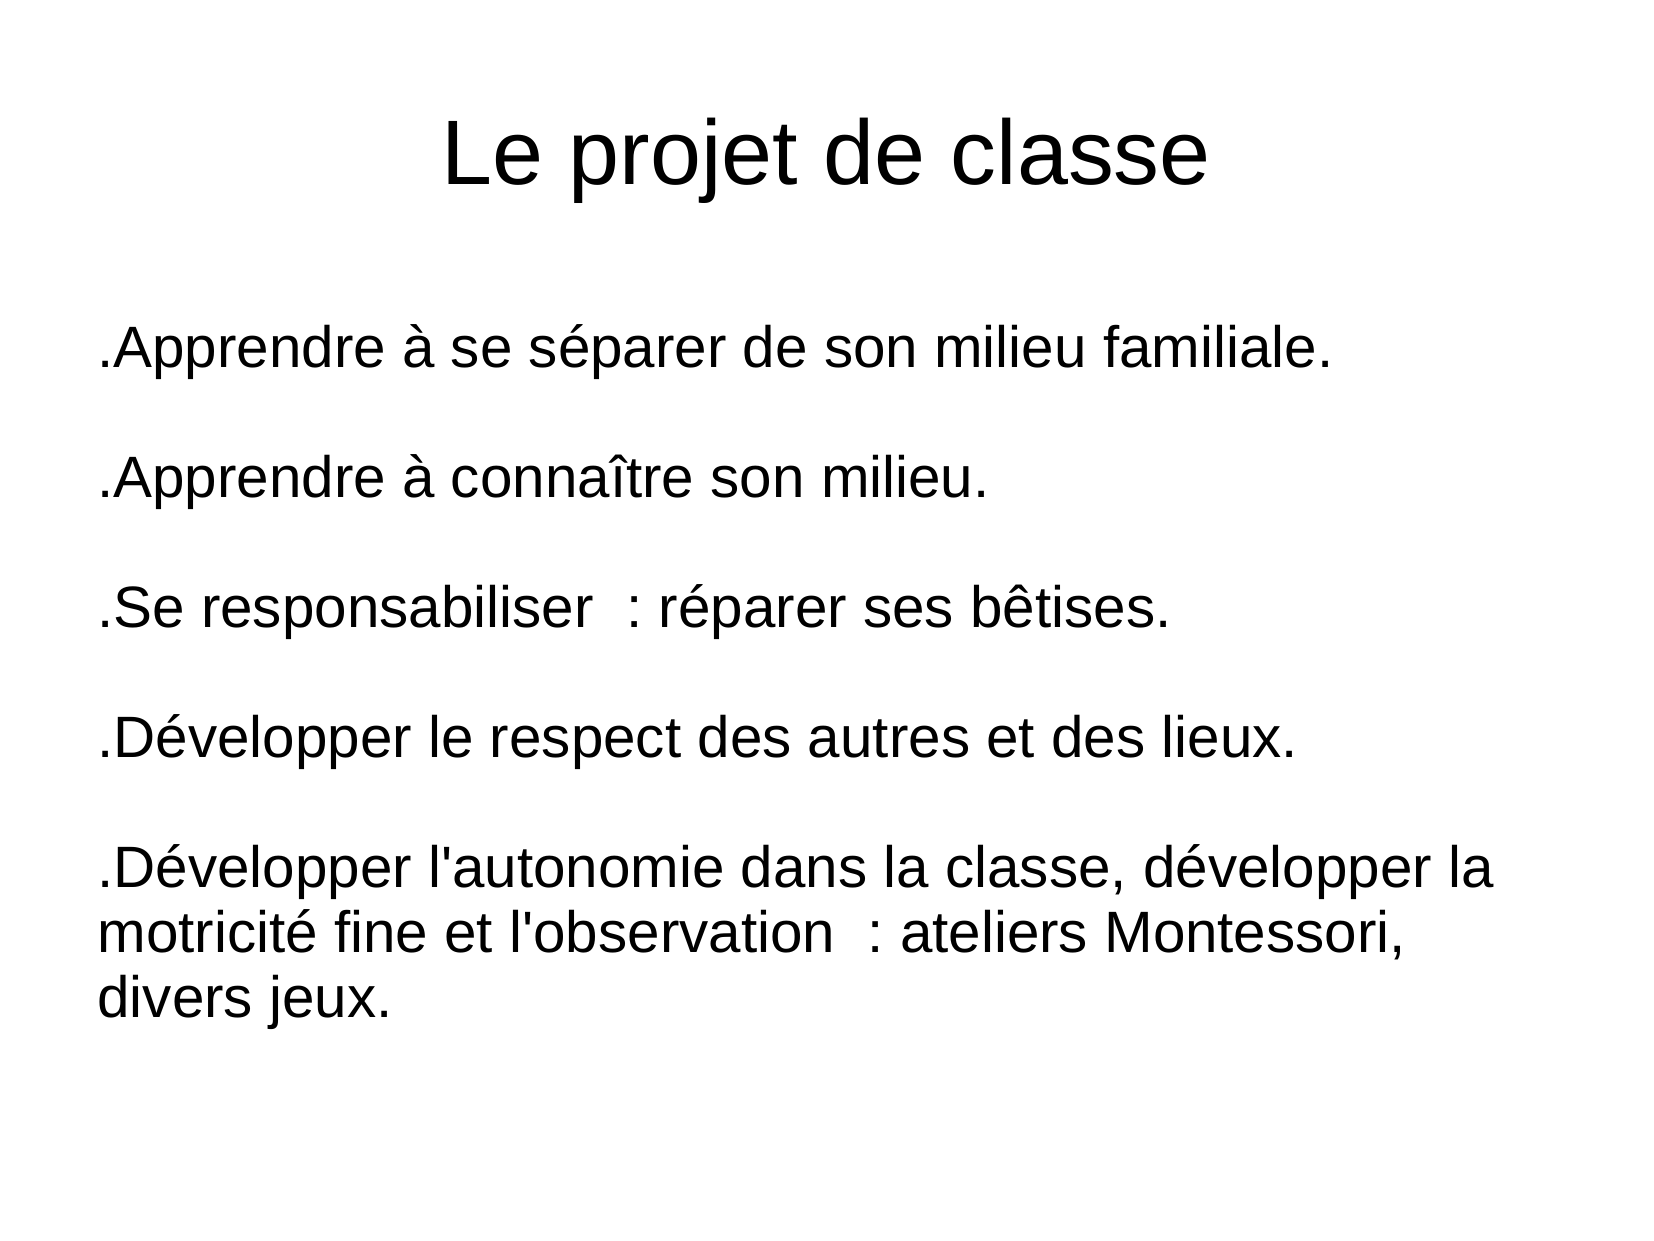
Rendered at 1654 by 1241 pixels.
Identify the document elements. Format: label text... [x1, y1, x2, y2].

text_box .Apprendre à se séparer de son milieu familiale. .Apprendre à connaître son milieu. .Se responsabiliser : réparer ses bêtises. .Développer le respect des autres et des lieux. .Développer l'autonomie dans la classe, développer la motricité fine et l'observation : ateliers Montessori, divers jeux. [82, 307, 1595, 1035]
title Le projet de classe [82, 49, 1571, 257]
